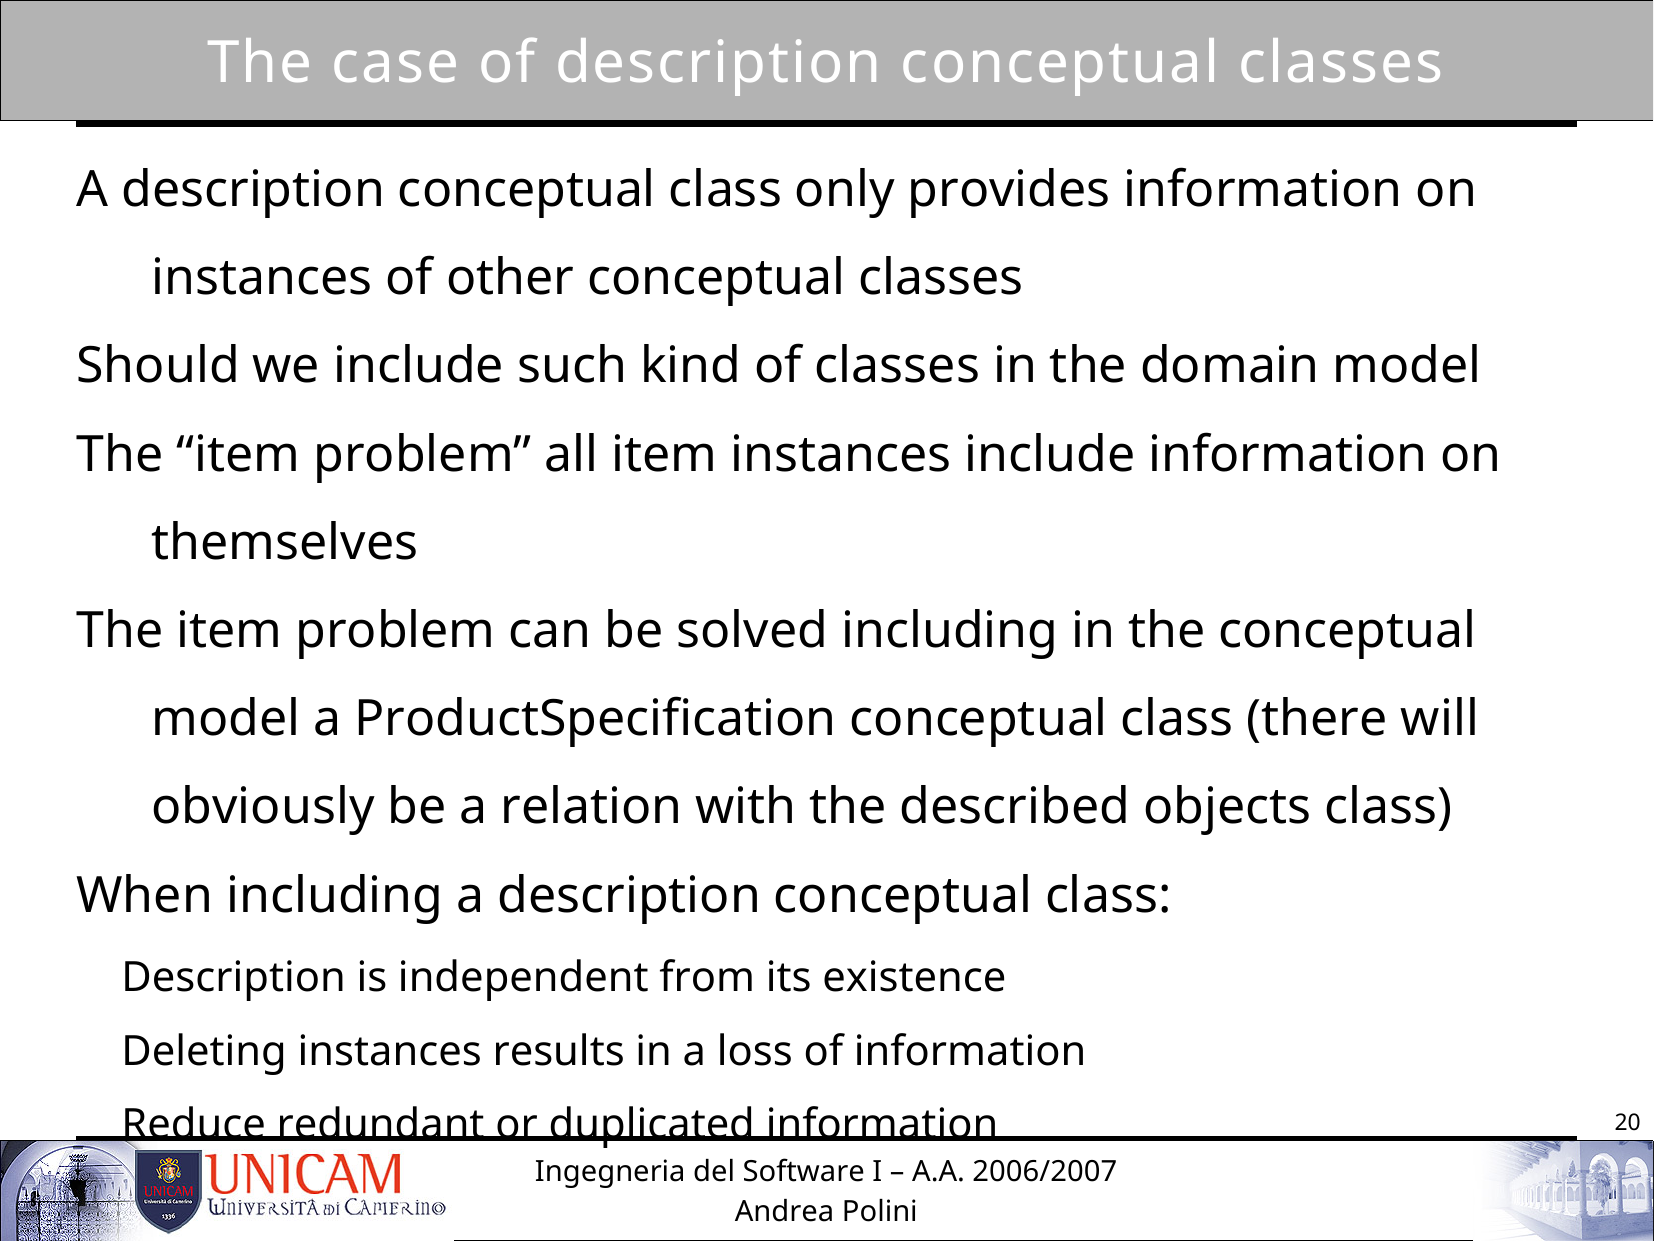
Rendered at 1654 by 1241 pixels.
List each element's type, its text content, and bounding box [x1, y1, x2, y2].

picture [1473, 1141, 1654, 1241]
title The case of description conceptual classes [0, 0, 1653, 121]
list A description conceptual class only provides information on instances of other conceptual classes Should we include such kind of classes in the domain model The “item problem” all item instances include information on themselves The item problem can be solved including in the conceptual model a ProductSpecification conceptual class (there will obviously be a relation with the described objects class) When including a description conceptual class: Description is independent from its existence Deleting instances results in a loss of information Reduce redundant or duplicated information [76, 152, 1577, 1076]
picture [0, 1141, 454, 1241]
